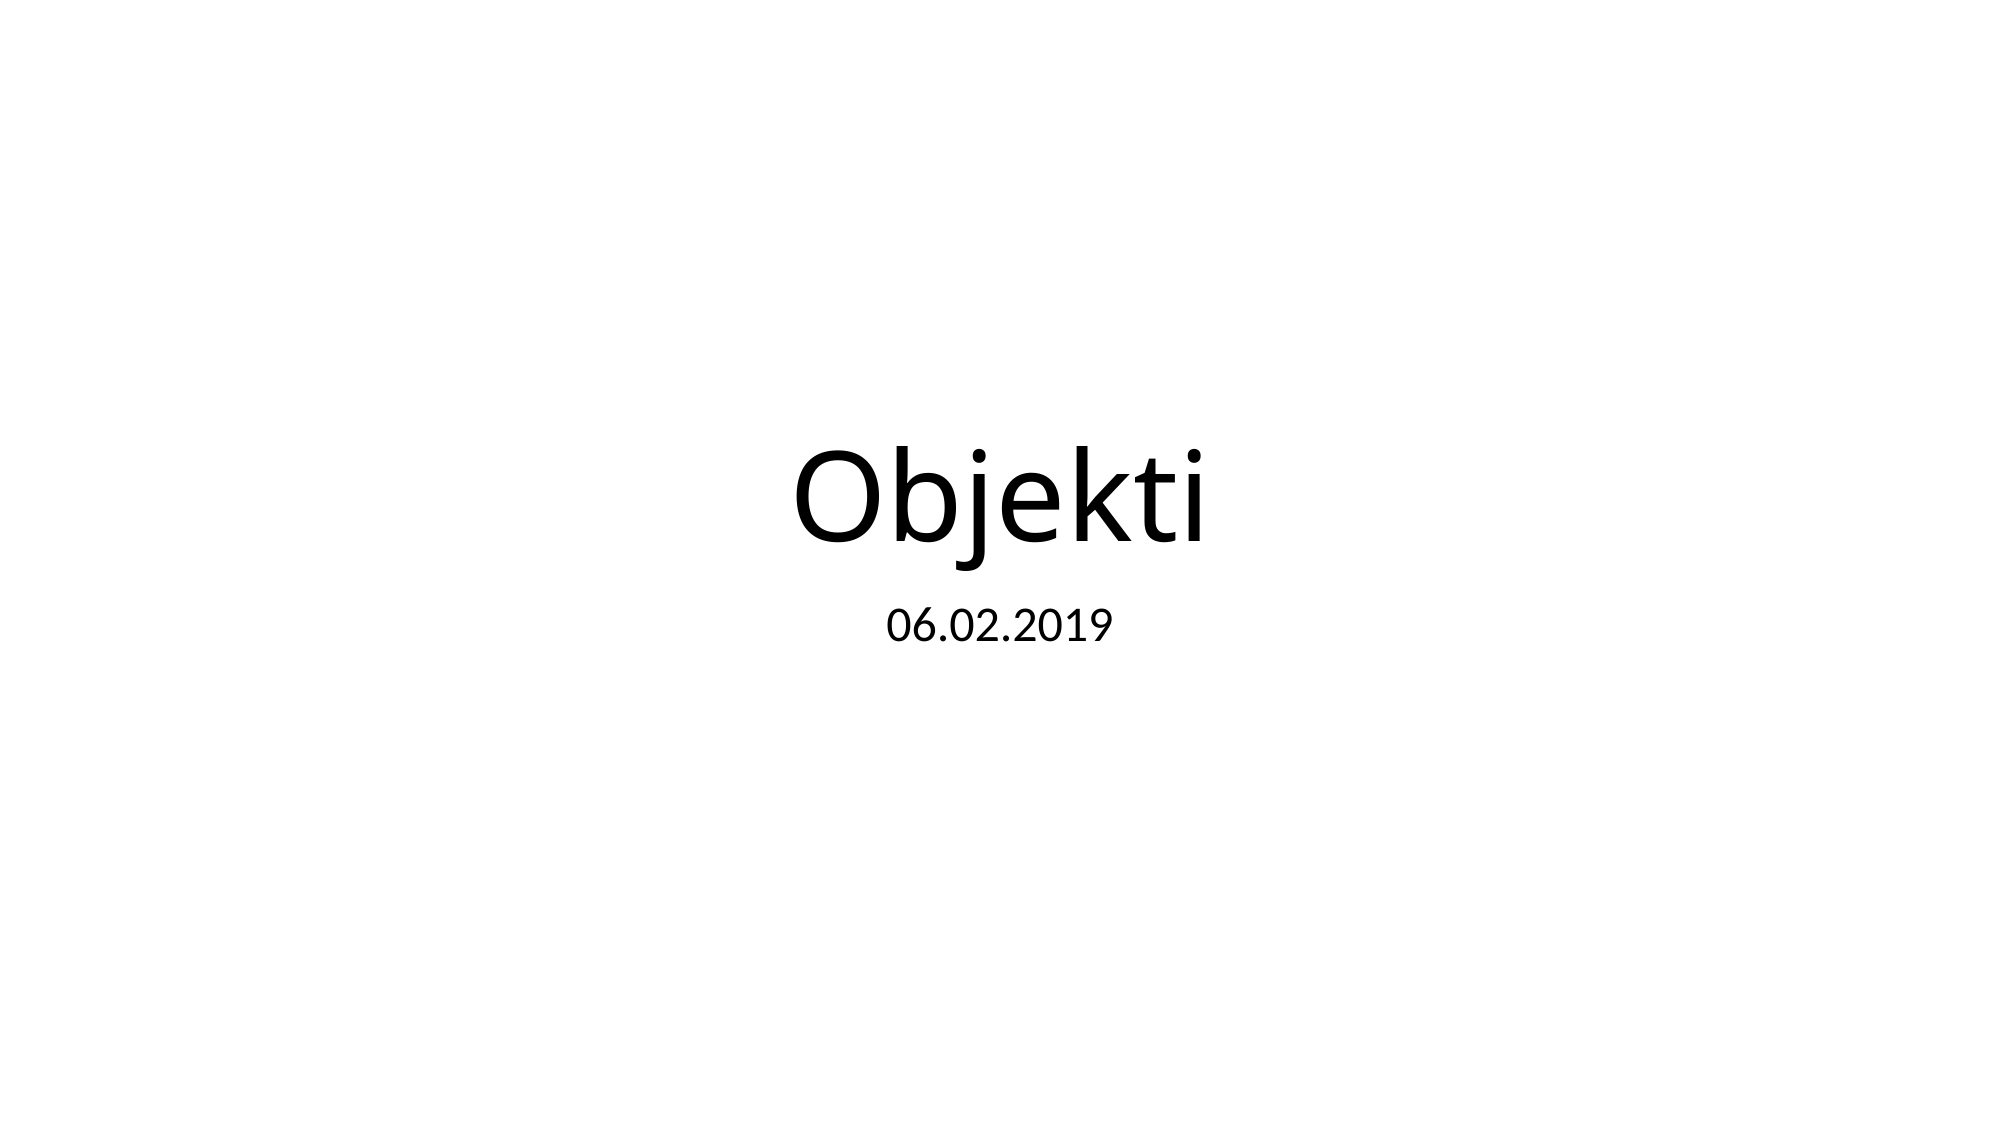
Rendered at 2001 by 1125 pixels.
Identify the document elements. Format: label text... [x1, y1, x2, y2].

title Objekti [249, 184, 1750, 576]
subtitle 06.02.2019 [249, 590, 1750, 863]
